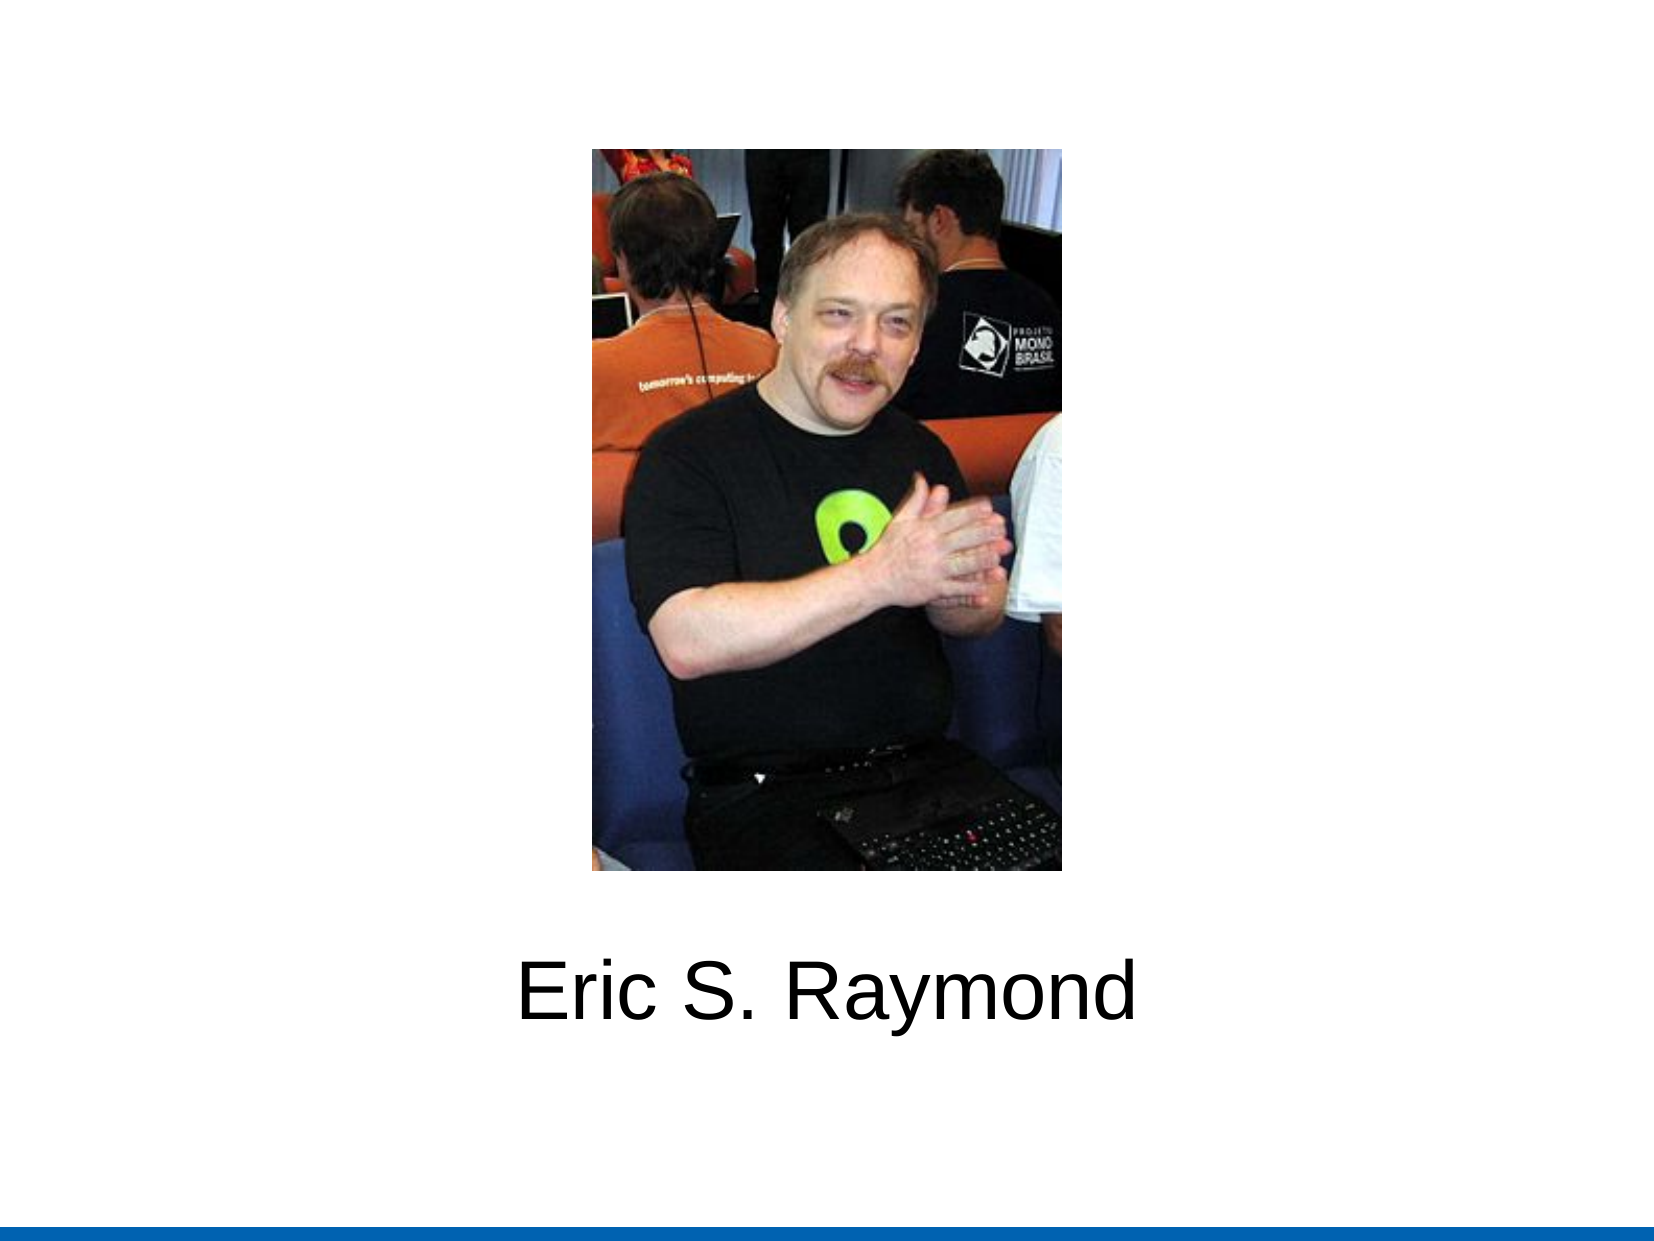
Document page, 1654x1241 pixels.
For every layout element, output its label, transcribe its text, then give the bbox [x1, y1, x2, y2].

picture [592, 149, 1062, 871]
subtitle Eric S. Raymond [121, 862, 1534, 1119]
